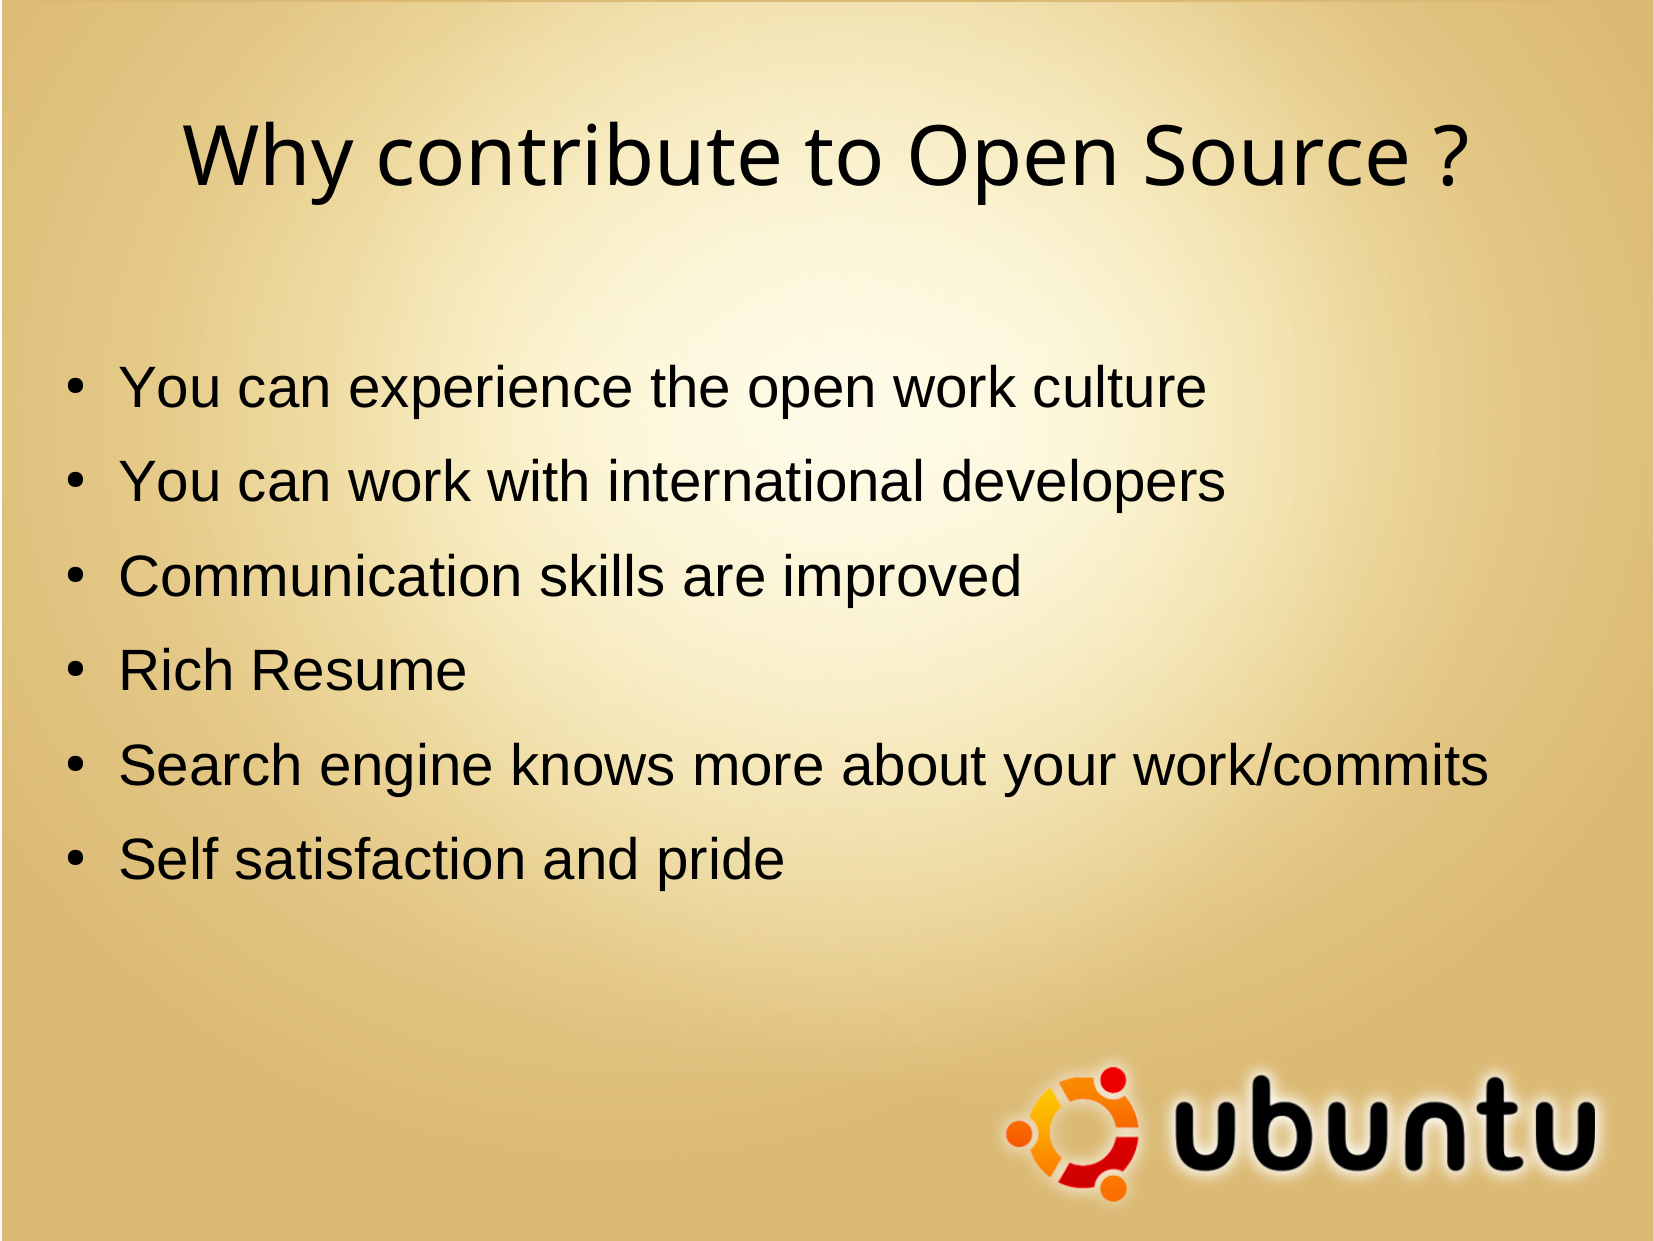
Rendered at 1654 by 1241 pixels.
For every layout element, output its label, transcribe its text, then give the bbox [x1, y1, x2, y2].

title Why contribute to Open Source ? [82, 49, 1571, 257]
list You can experience the open work culture You can work with international developers Communication skills are improved Rich Resume Search engine knows more about your work/commits Self satisfaction and pride [29, 354, 1548, 1034]
picture [2, 0, 1654, 1241]
